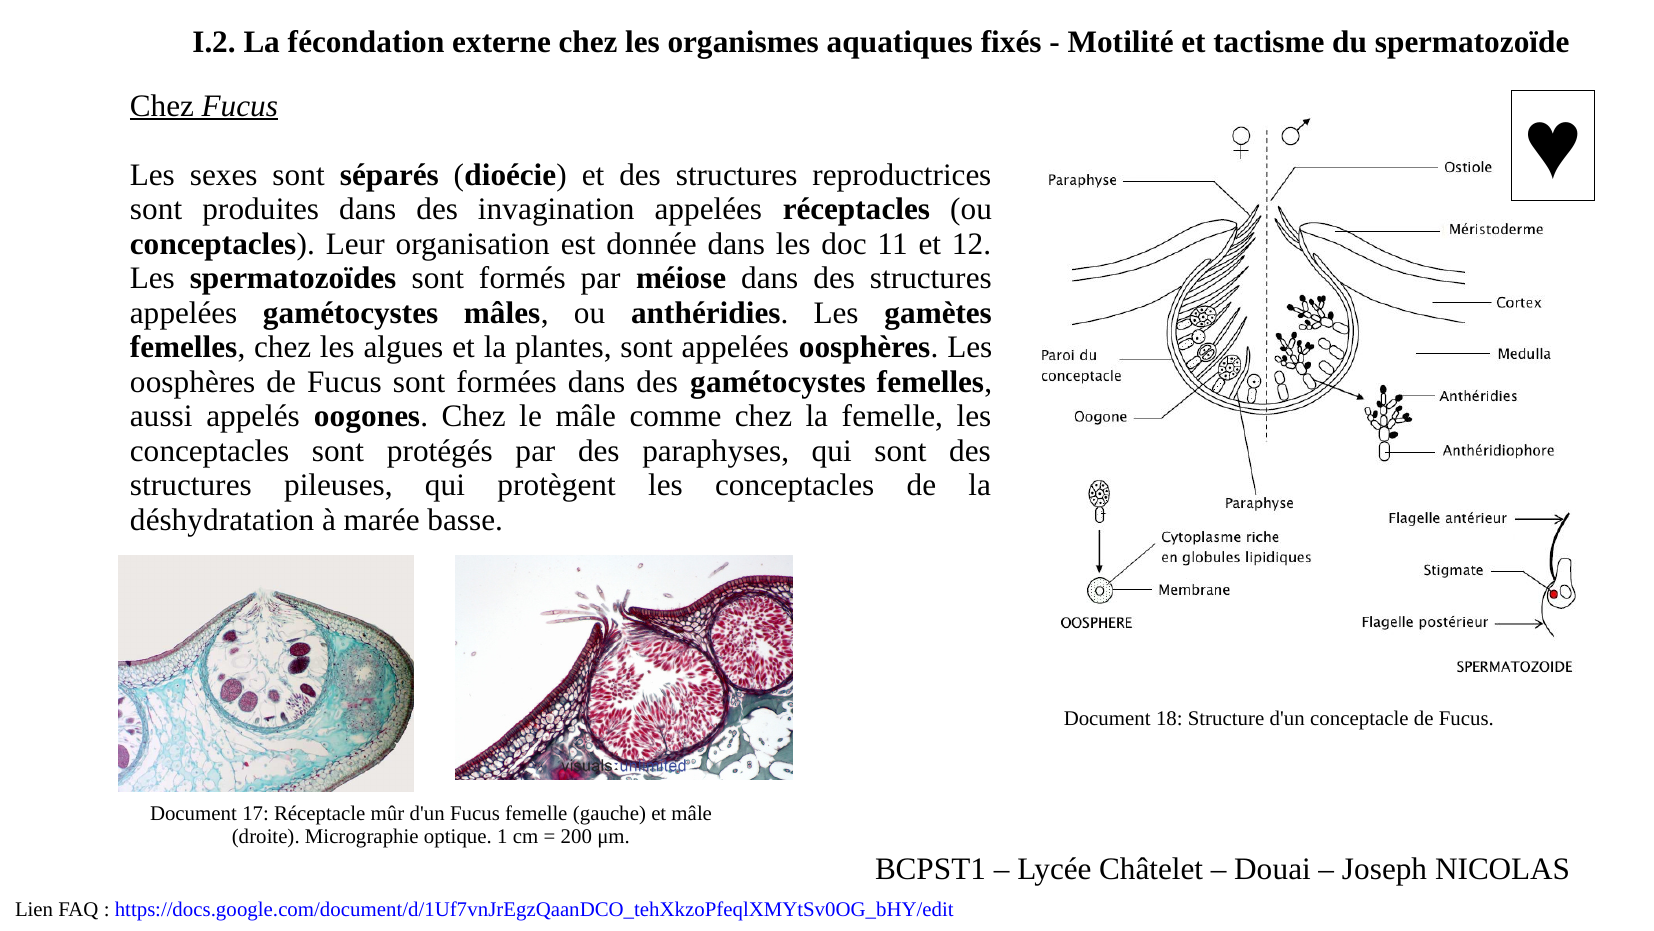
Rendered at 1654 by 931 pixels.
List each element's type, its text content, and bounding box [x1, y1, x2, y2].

text_box Chez Fucus Les sexes sont séparés (dioécie) et des structures reproductrices sont produites dans des invagination appelées réceptacles (ou conceptacles). Leur organisation est donnée dans les doc 11 et 12. Les spermatozoïdes sont formés par méiose dans des structures appelées gamétocystes mâles, ou anthéridies. Les gamètes femelles, chez les algues et la plantes, sont appelées oosphères. Les oosphères de Fucus sont formées dans des gamétocystes femelles, aussi appelés oogones. Chez le mâle comme chez la femelle, les conceptacles sont protégés par des paraphyses, qui sont des structures pileuses, qui protègent les conceptacles de la déshydratation à marée basse. [129, 88, 993, 650]
text_box ♥ [1511, 90, 1595, 201]
text_box Lien FAQ : https://docs.google.com/document/d/1Uf7vnJrEgzQaanDCO_tehXkzoPfeqlXMYtSv0OG_bHY/edit [0, 897, 993, 931]
text_box BCPST1 – Lycée Châtelet – Douai – Joseph NICOLAS [637, 832, 1571, 905]
text_box I.2. La fécondation externe chez les organismes aquatiques fixés - Motilité et tactisme du spermatozoïde [165, 5, 1572, 78]
picture [1035, 112, 1583, 680]
text_box Document 18: Structure d'un conceptacle de Fucus. [1027, 685, 1536, 753]
picture [455, 555, 793, 780]
picture [118, 555, 414, 755]
text_box Document 17: Réceptacle mûr d'un Fucus femelle (gauche) et mâle (droite). Micrographie optique. 1 cm = 200 μm. [118, 755, 745, 871]
